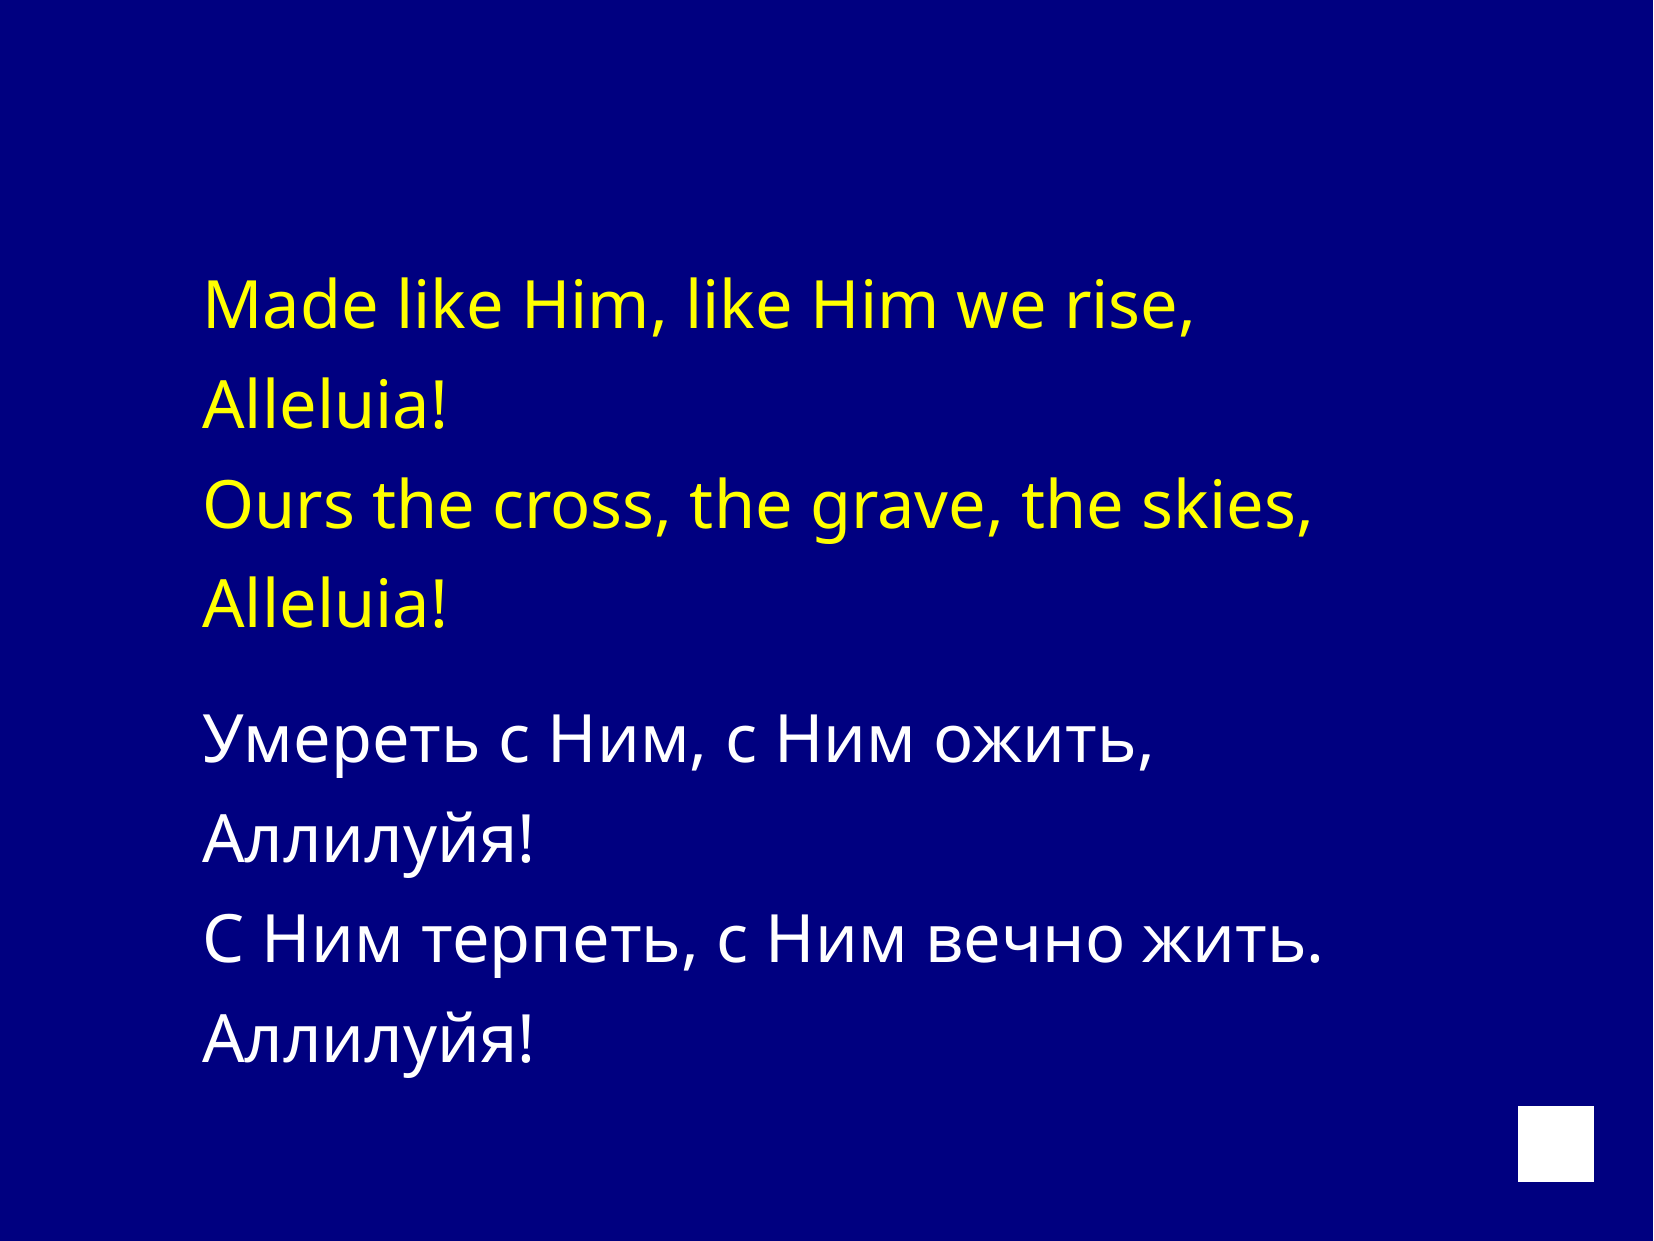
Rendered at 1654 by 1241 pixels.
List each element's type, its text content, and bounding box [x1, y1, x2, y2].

text_box Умереть с Ним, с Ним ожить, Аллилуйя! С Ним терпеть, с Ним вечно жить. Аллилуйя! [75, 675, 1576, 1163]
text_box Made like Him, like Him we rise, Alleluia! Ours the cross, the grave, the skies, Alleluia! [75, 150, 1576, 638]
text_box [1518, 1106, 1594, 1182]
